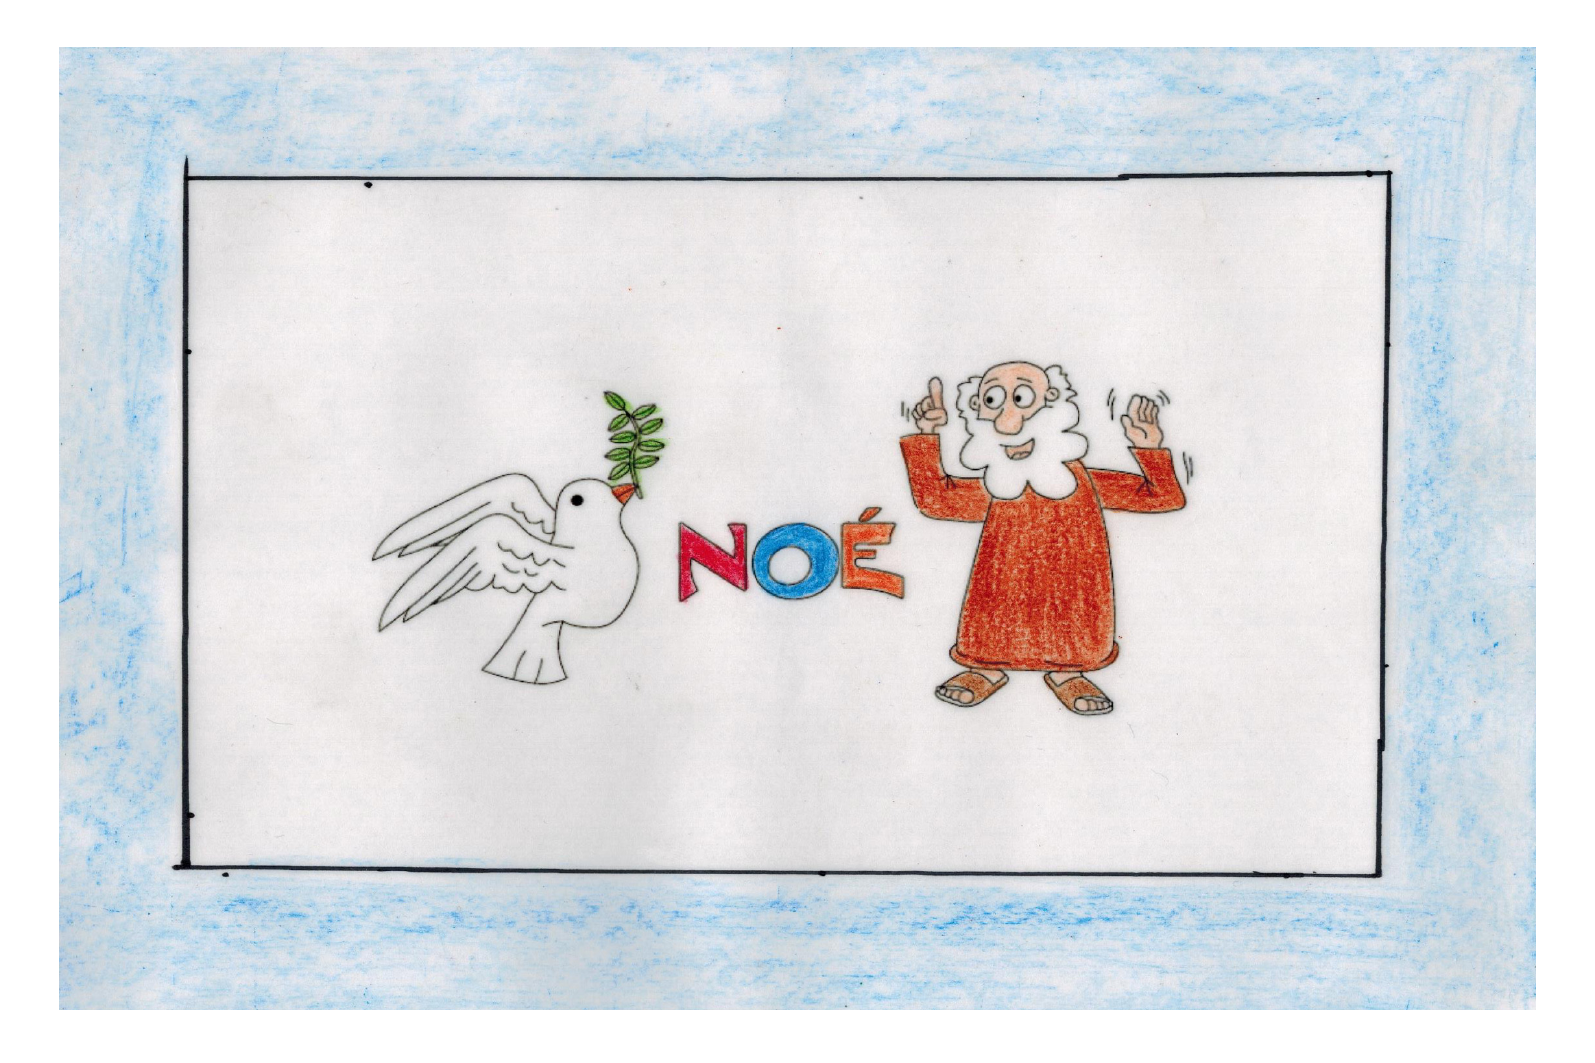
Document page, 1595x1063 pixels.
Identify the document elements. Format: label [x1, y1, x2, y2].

picture [59, 47, 1536, 1010]
